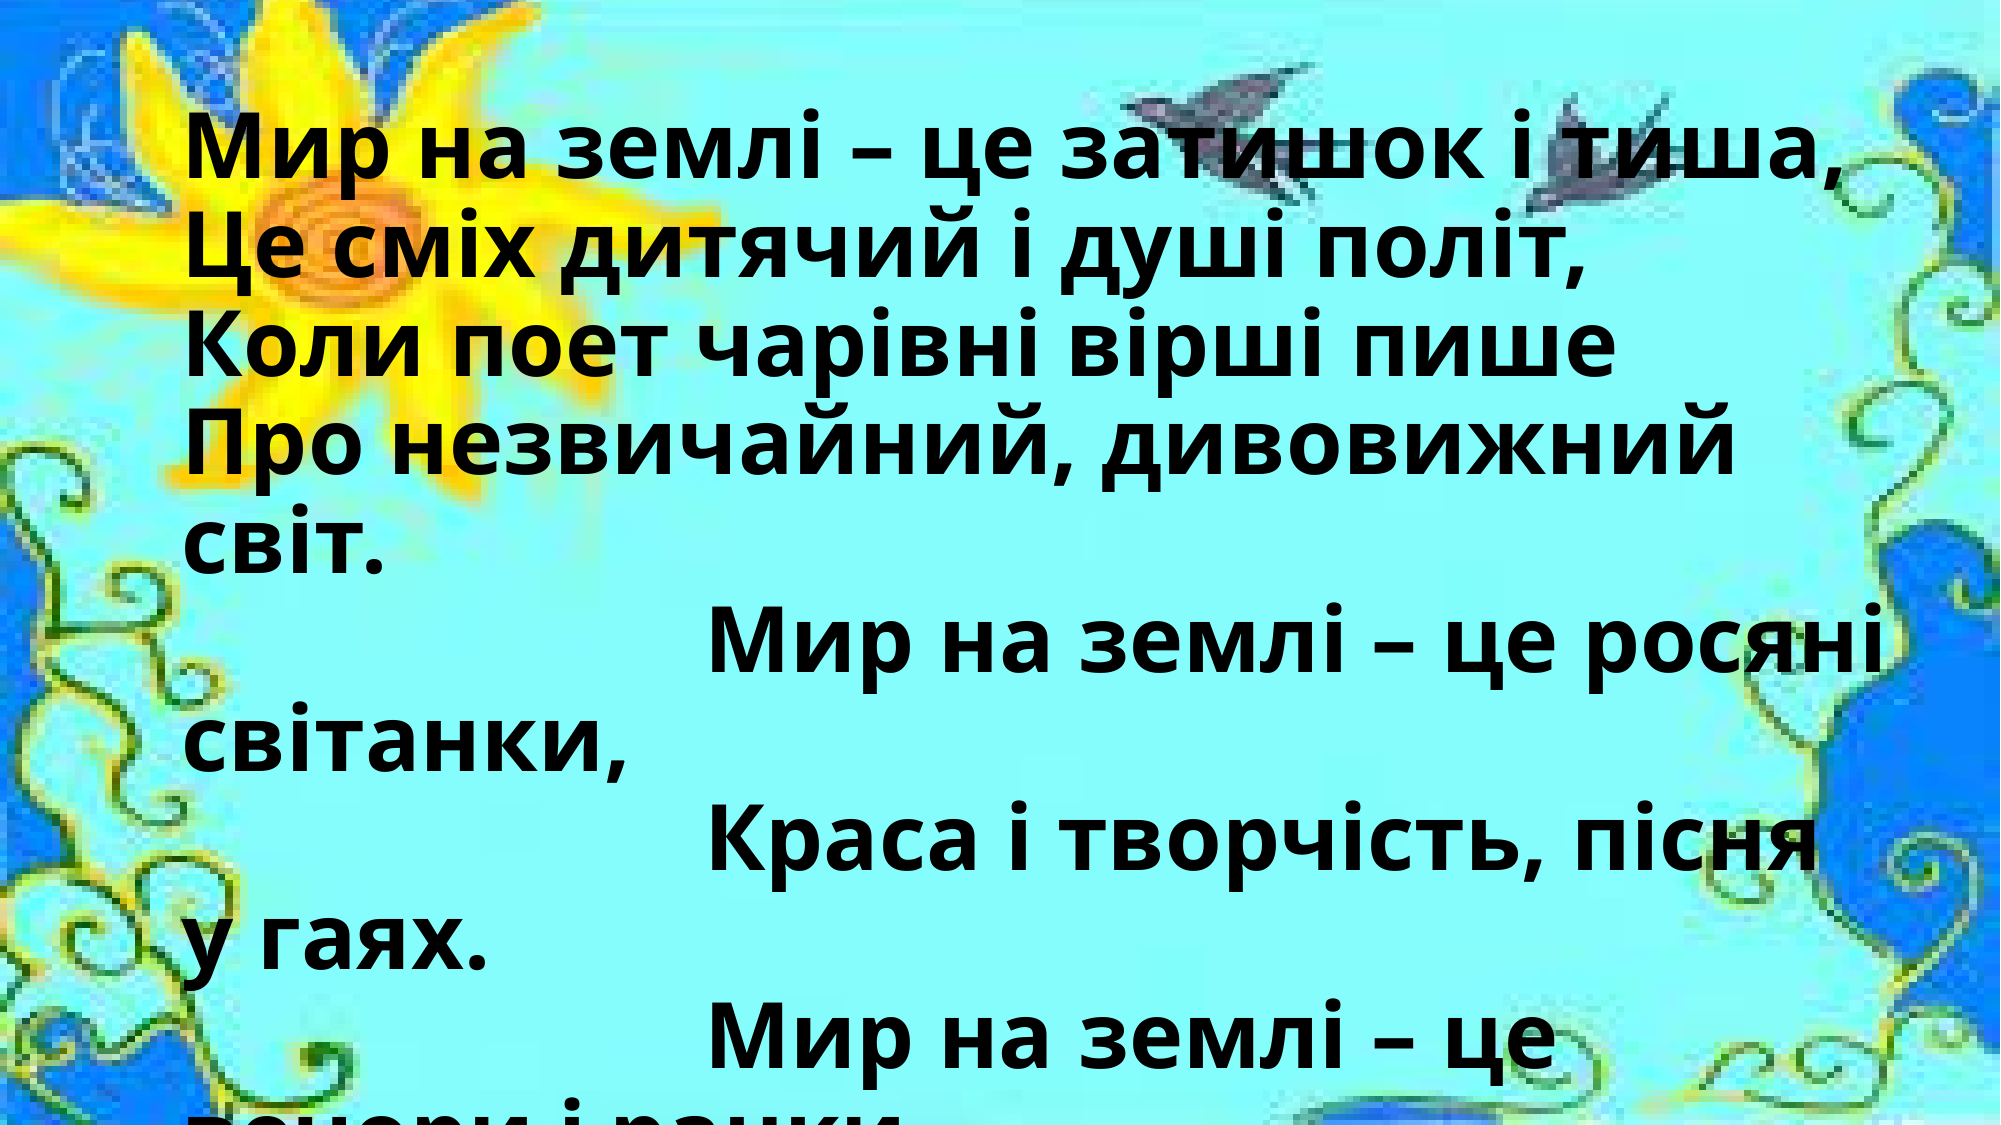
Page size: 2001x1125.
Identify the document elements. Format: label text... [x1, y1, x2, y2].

subtitle Мир на землі – це затишок і тиша, Це сміх дитячий і душі політ, Коли поет чарівні вірші пише Про незвичайний, дивовижний світ. Мир на землі – це росяні світанки, Краса і творчість, пісня у гаях. Мир на землі – це вечори і ранки Із радістю і щастям у серцях. Мир на землі – це дім і мама, й тато, Й любові стільки – просто через край! Це та земля, де щастя є багато І в кожній хаті – хліба коровай. Це та земля, де сміх і пісня лине, А діти йдуть до школи знов і знов. Й ніколи у боях ніхто не гине, Бо там господар – щастя і любов. Надія Красоткіна [167, 91, 1906, 1125]
picture [0, 0, 2000, 1125]
